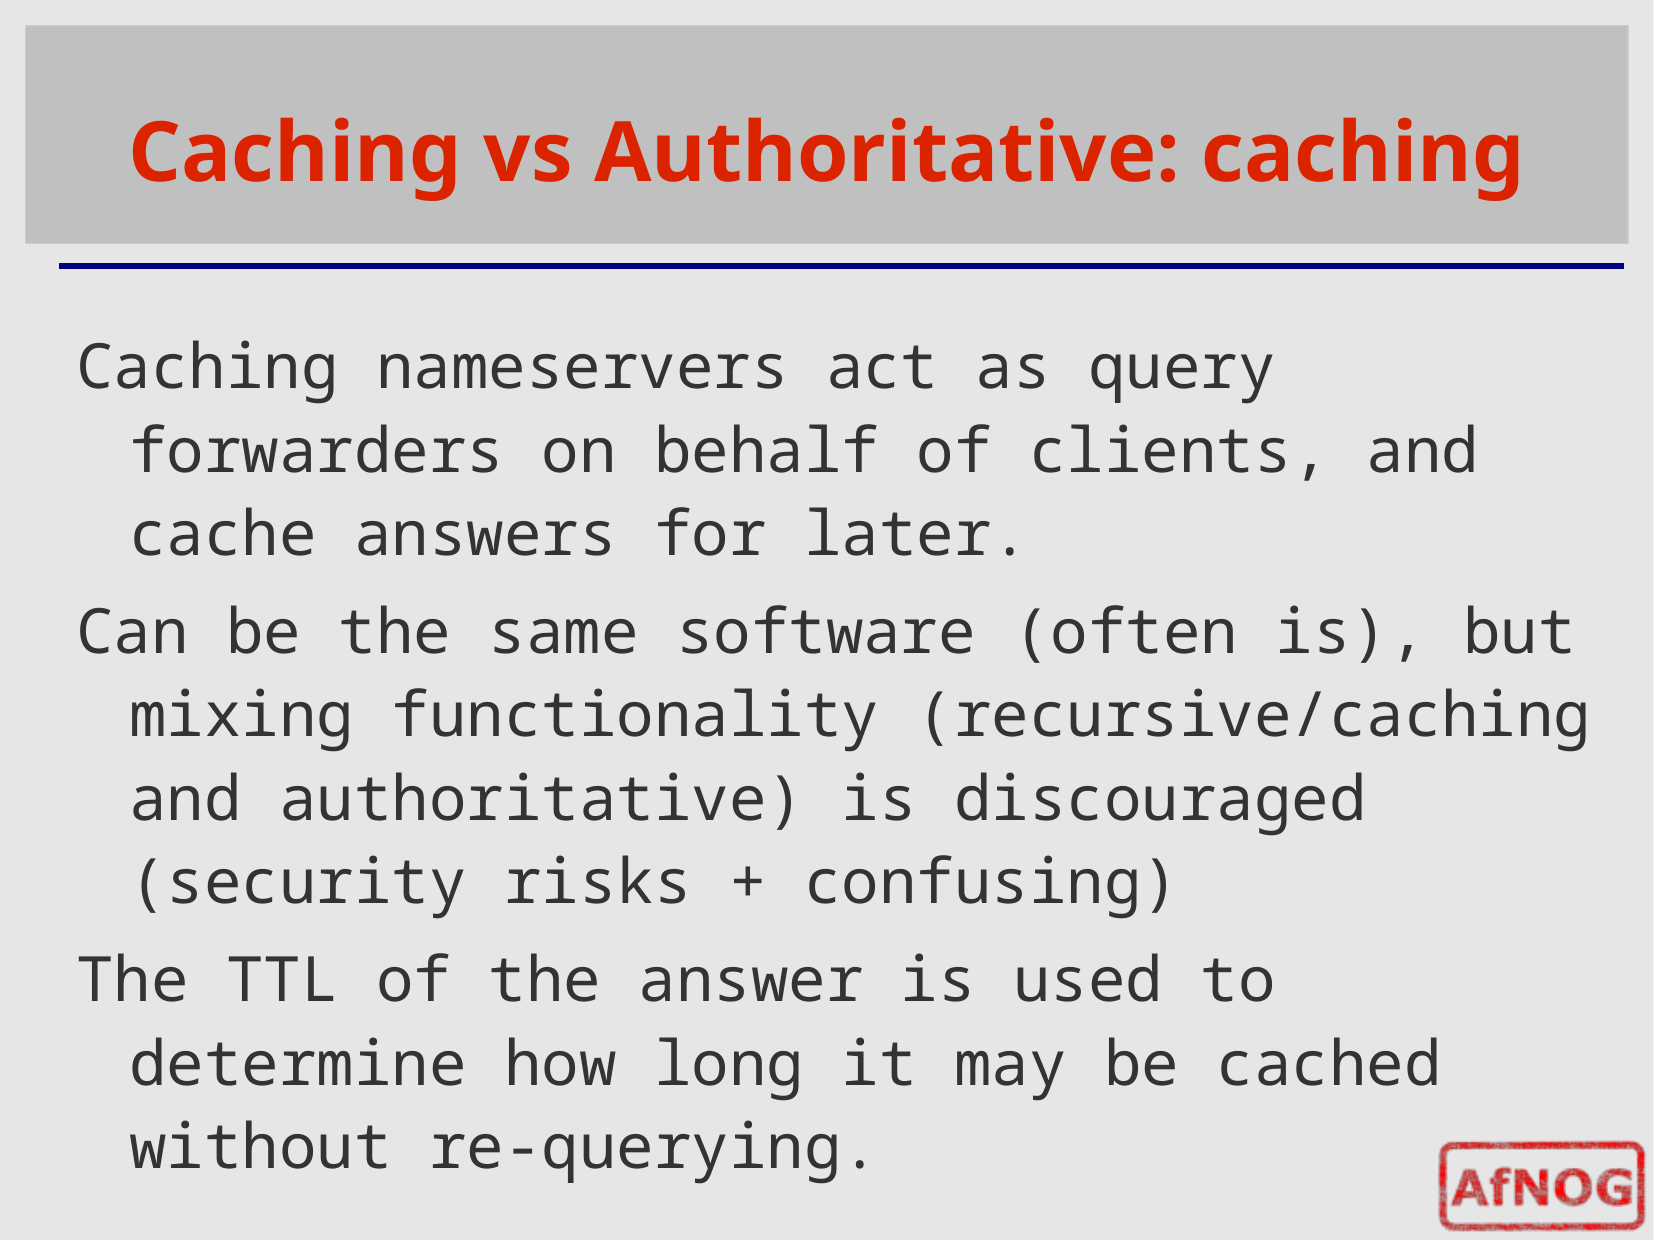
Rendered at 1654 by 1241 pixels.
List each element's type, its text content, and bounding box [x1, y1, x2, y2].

picture [1437, 1139, 1648, 1235]
list Caching nameservers act as query forwarders on behalf of clients, and cache answers for later. Can be the same software (often is), but mixing functionality (recursive/caching and authoritative) is discouraged (security risks + confusing) The TTL of the answer is used to determine how long it may be cached without re-querying. [59, 322, 1595, 1160]
title Caching vs Authoritative: caching [121, 46, 1534, 254]
